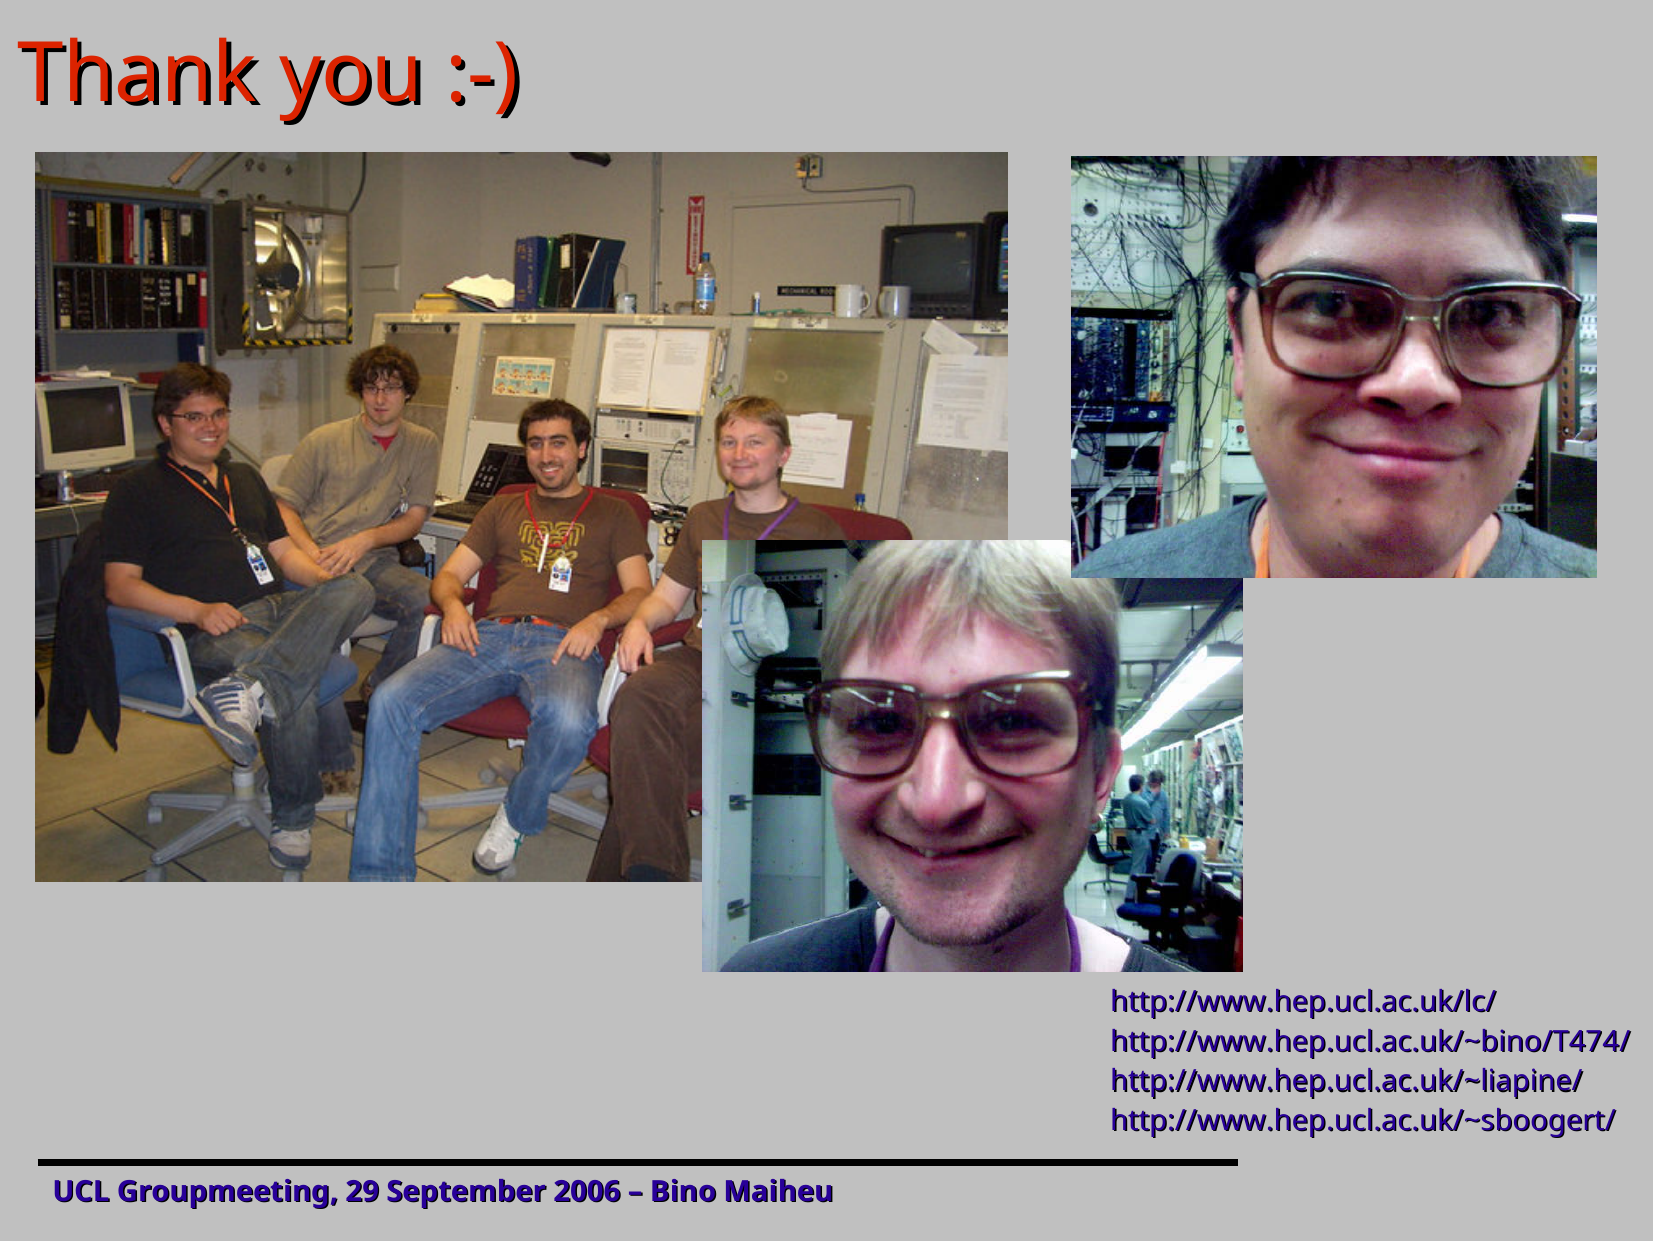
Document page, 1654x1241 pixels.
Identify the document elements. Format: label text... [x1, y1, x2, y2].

text_box UCL Groupmeeting, 29 September 2006 – Bino Maiheu [37, 1162, 871, 1213]
text_box http://www.hep.ucl.ac.uk/lc/ http://www.hep.ucl.ac.uk/~bino/T474/ http://www.hep.ucl.ac.uk/~liapine/ http://www.hep.ucl.ac.uk/~sboogert/ [1095, 972, 1630, 1147]
picture [35, 152, 1597, 972]
title Thank you :-) [15, 17, 521, 120]
